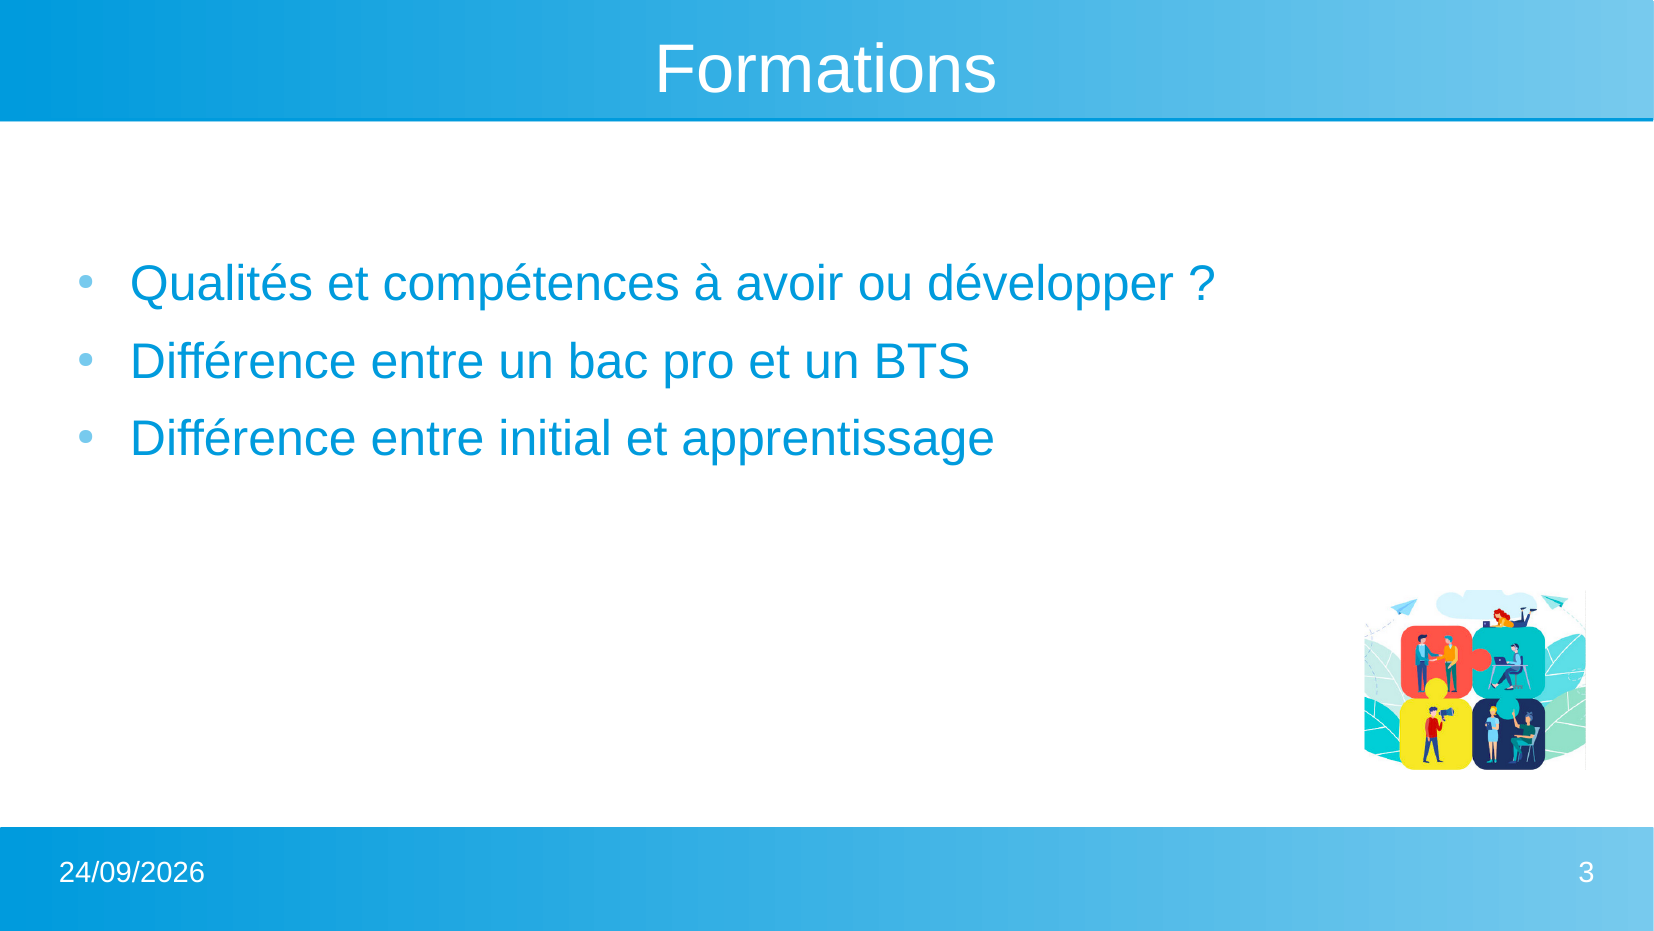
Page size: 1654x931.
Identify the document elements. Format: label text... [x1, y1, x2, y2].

title Formations [59, 29, 1595, 108]
list Qualités et compétences à avoir ou développer ? Différence entre un bac pro et un BTS Différence entre initial et apprentissage [59, 177, 1595, 768]
picture [1358, 590, 1586, 770]
